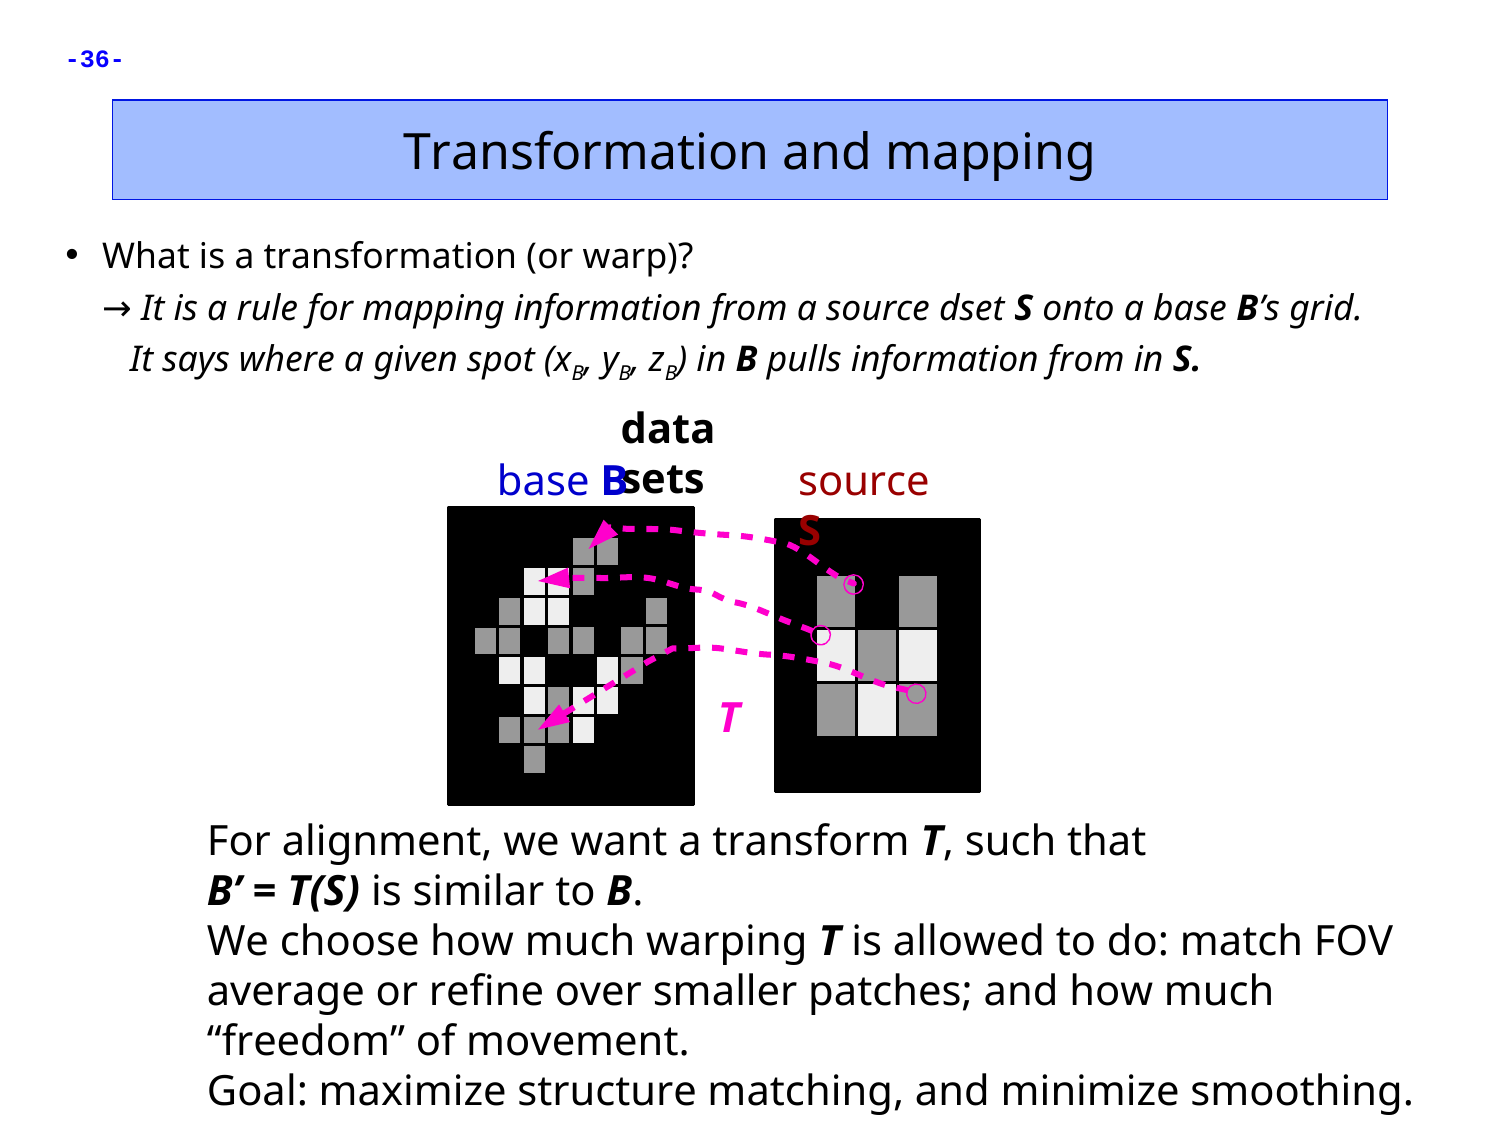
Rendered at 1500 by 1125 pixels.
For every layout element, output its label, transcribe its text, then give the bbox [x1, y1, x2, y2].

text_box Transformation and mapping [112, 99, 1388, 200]
text_box data sets [603, 391, 816, 463]
text_box What is a transformation (or warp)? → It is a rule for mapping information from a source dset S onto a base B’s grid. It says where a given spot (xB, yB, zB) in B pulls information from in S. [49, 226, 1410, 392]
text_box [775, 519, 980, 792]
text_box source S [780, 443, 974, 515]
text_box base B [479, 443, 657, 515]
text_box T [703, 683, 762, 749]
text_box For alignment, we want a transform T, such that B’ = T(S) is similar to B. We choose how much warping T is allowed to do: match FOV average or refine over smaller patches; and how much “freedom” of movement. Goal: maximize structure matching, and minimize smoothing. [189, 803, 1464, 1125]
text_box [448, 507, 694, 803]
